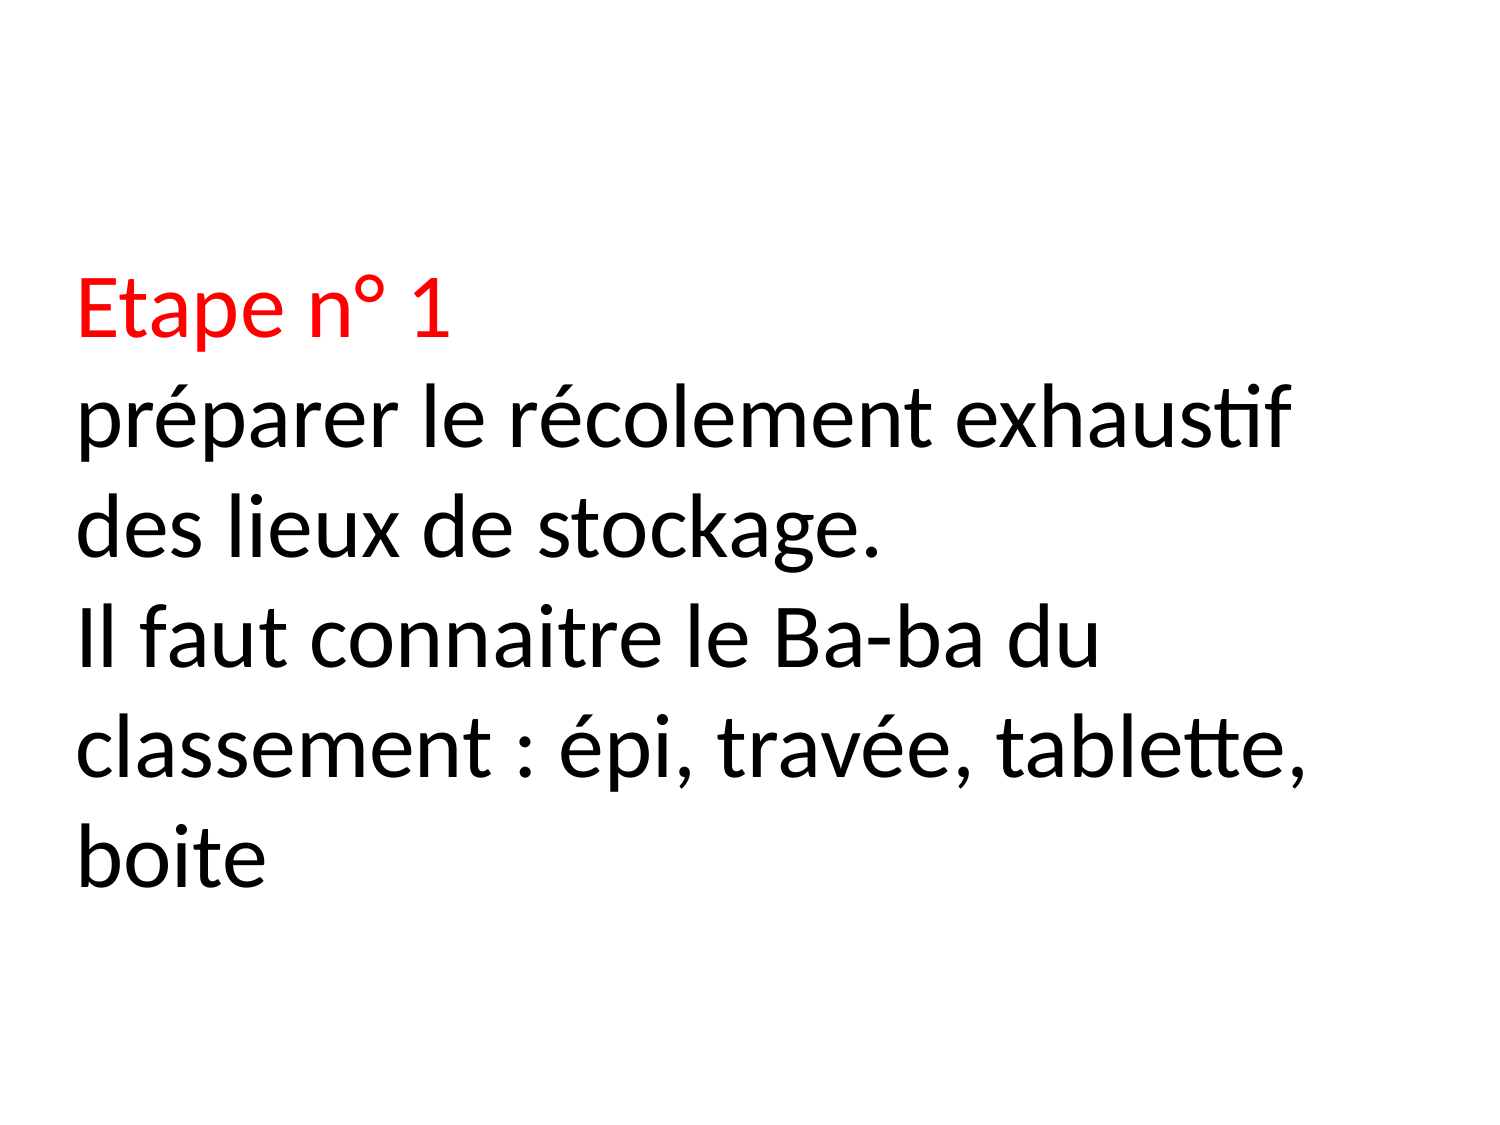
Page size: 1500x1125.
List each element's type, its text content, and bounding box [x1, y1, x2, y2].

title Etape n° 1 préparer le récolement exhaustif des lieux de stockage. Il faut connaitre le Ba-ba du classement : épi, travée, tablette, boite [75, 45, 1425, 1106]
